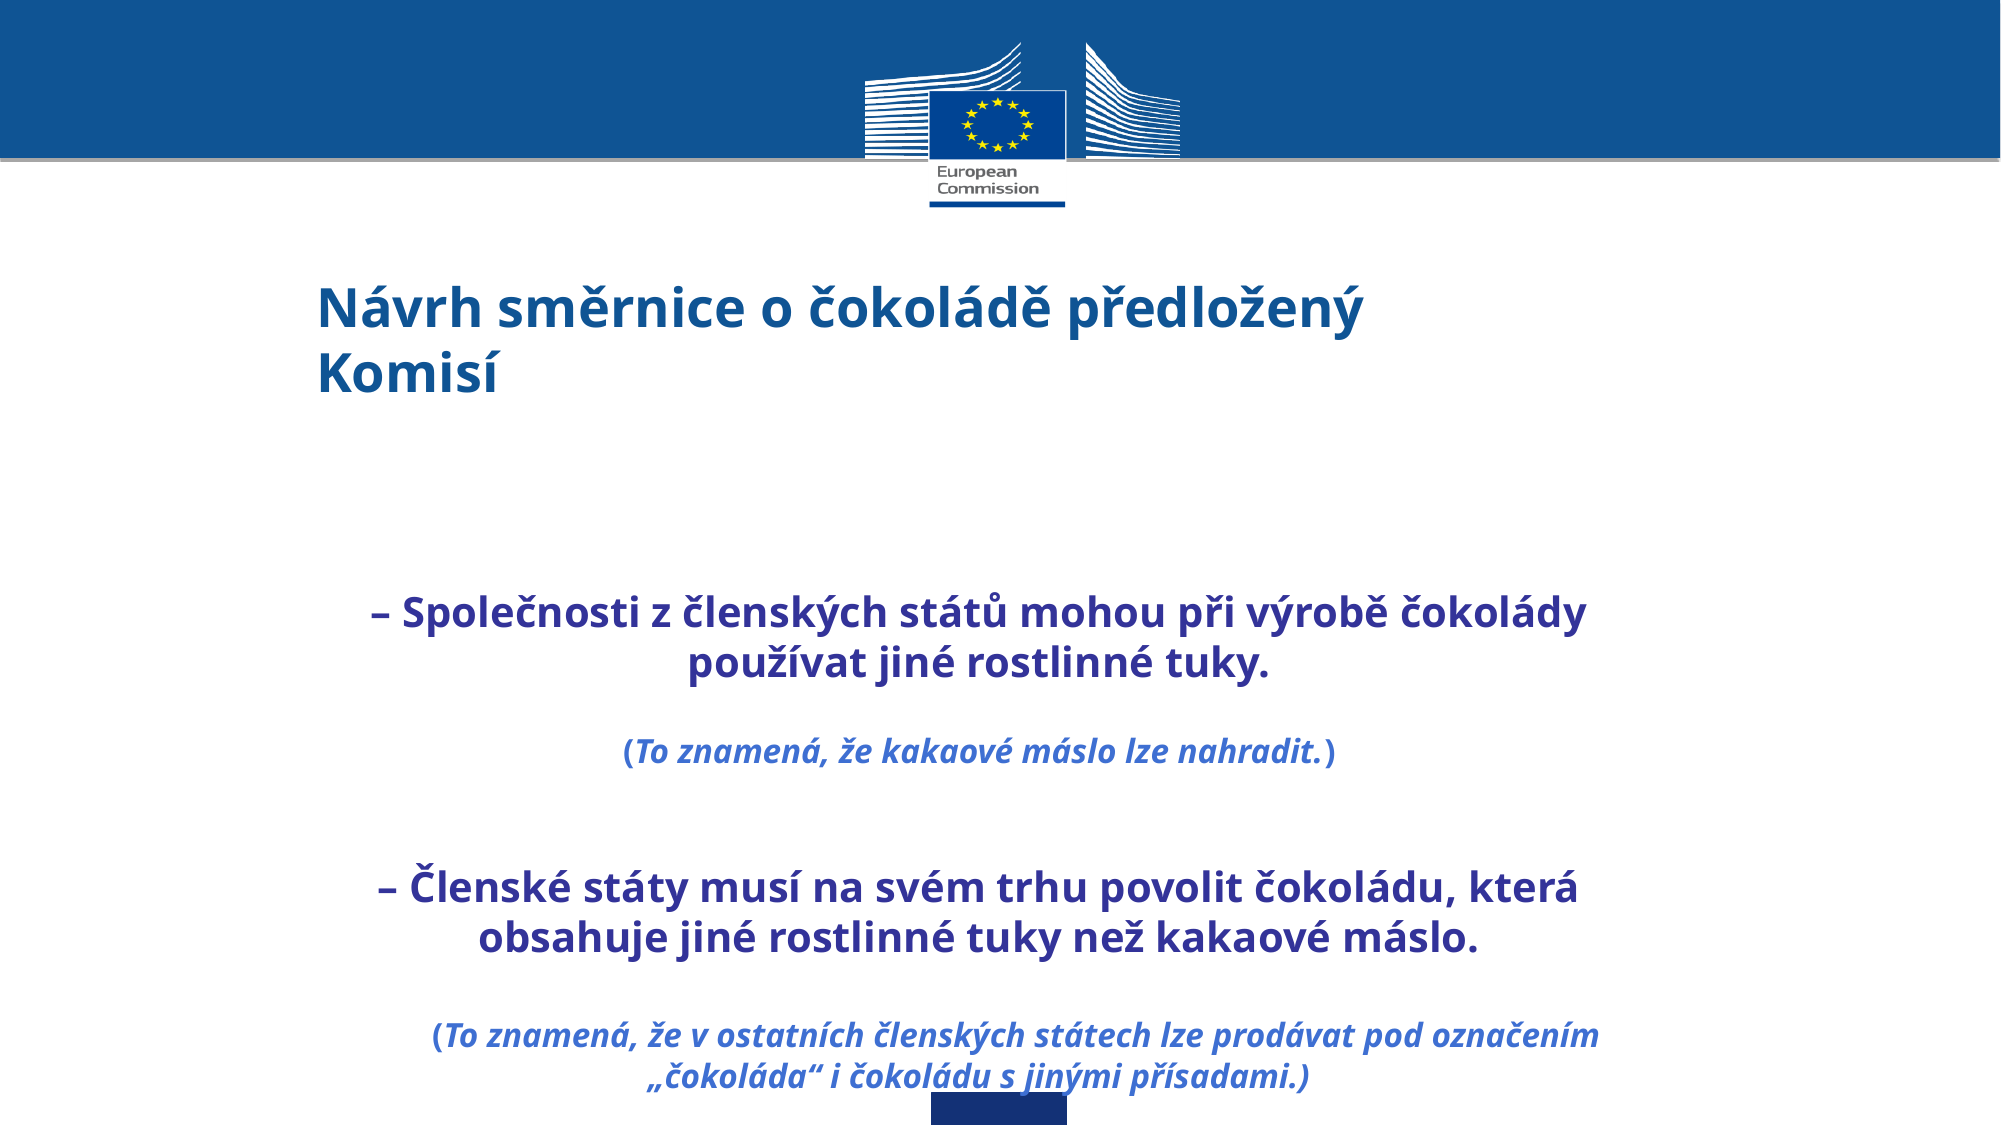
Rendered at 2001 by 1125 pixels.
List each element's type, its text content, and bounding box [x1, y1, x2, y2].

text_box – Společnosti z členských států mohou při výrobě čokolády používat jiné rostlinné tuky. (To znamená, že kakaové máslo lze nahradit.) – Členské státy musí na svém trhu povolit čokoládu, která obsahuje jiné rostlinné tuky než kakaové máslo. (To znamená, že v ostatních členských státech lze prodávat pod označením „čokoláda“ i čokoládu s jinými přísadami.) [279, 442, 1621, 1106]
text_box Návrh směrnice o čokoládě předložený Komisí [301, 245, 1520, 433]
